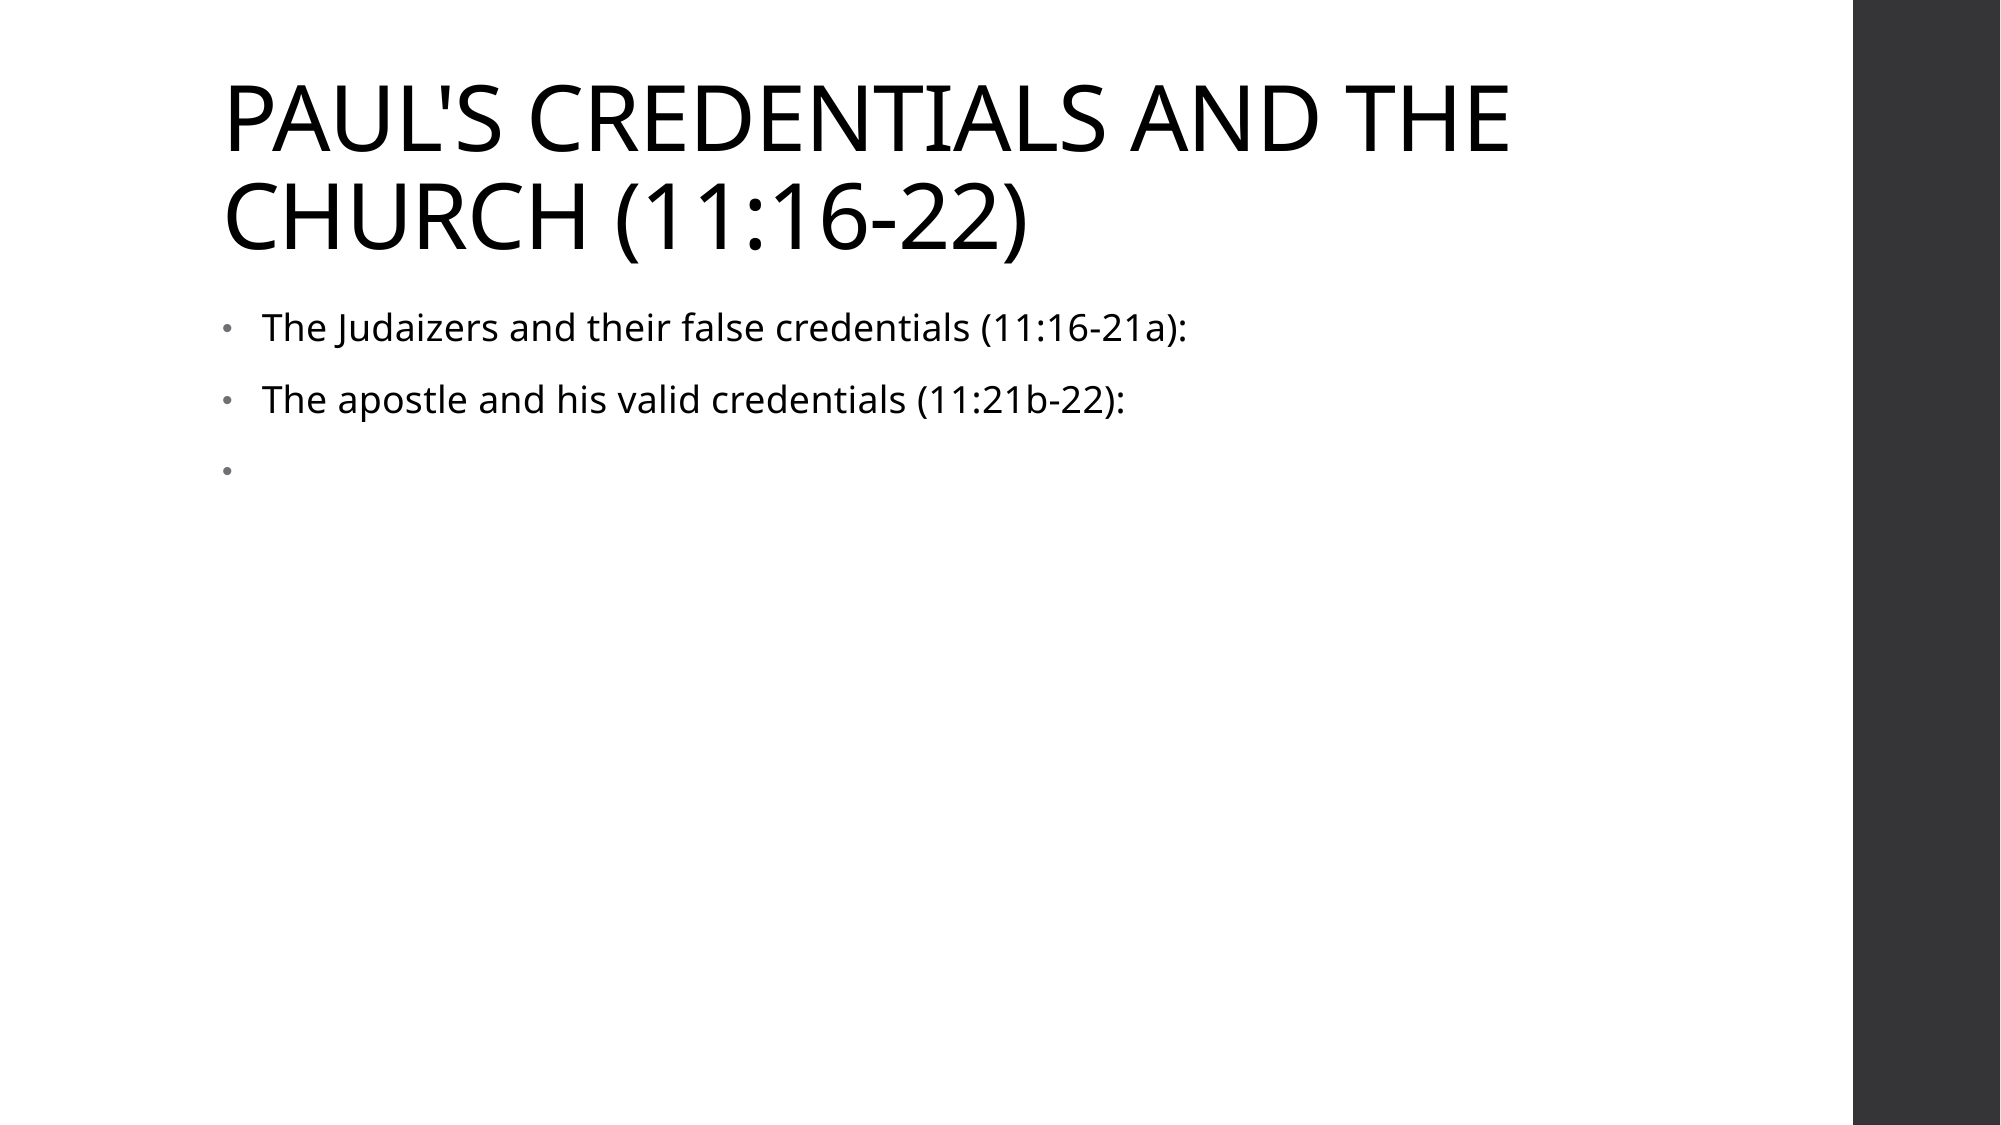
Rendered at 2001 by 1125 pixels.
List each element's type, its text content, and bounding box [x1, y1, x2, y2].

list The Judaizers and their false credentials (11:16-21a): The apostle and his valid credentials (11:21b-22): [206, 299, 1617, 1014]
title PAUL'S CREDENTIALS AND THE CHURCH (11:16-22) [206, 60, 1797, 278]
